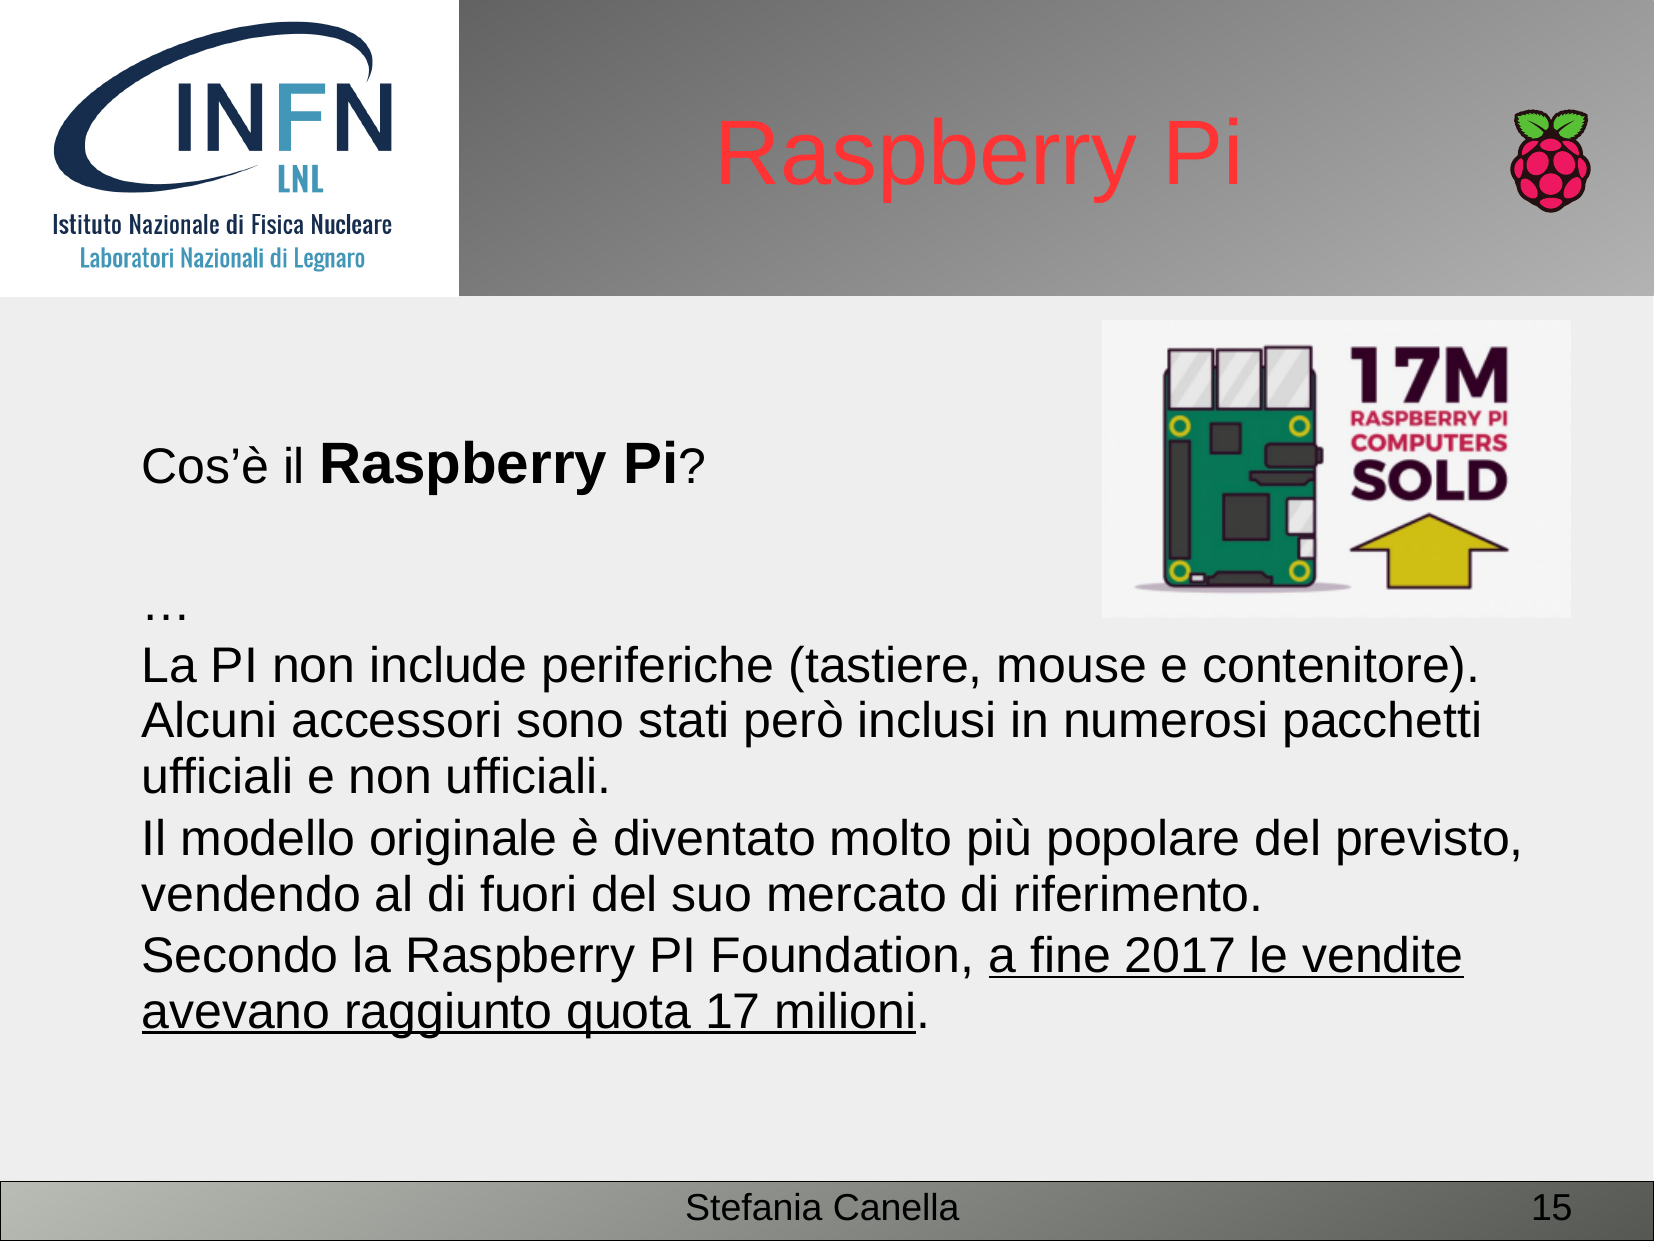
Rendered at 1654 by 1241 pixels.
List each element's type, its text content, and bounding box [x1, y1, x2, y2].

text_box Stefania Canella [670, 1178, 984, 1241]
subtitle Cos’è il Raspberry Pi? … La PI non include periferiche (tastiere, mouse e contenitore). Alcuni accessori sono stati però inclusi in numerosi pacchetti ufficiali e non ufficiali. Il modello originale è diventato molto più popolare del previsto, vendendo al di fuori del suo mercato di riferimento. Secondo la Raspberry PI Foundation, a fine 2017 le vendite avevano raggiunto quota 17 milioni. [82, 325, 1571, 1145]
text_box [0, 1181, 670, 1241]
picture [0, 0, 459, 297]
text_box [984, 1181, 1516, 1241]
text_box [459, 0, 1654, 296]
picture [1102, 320, 1571, 618]
title Raspberry Pi [459, 49, 1571, 257]
text_box 34 [1516, 1178, 1654, 1241]
